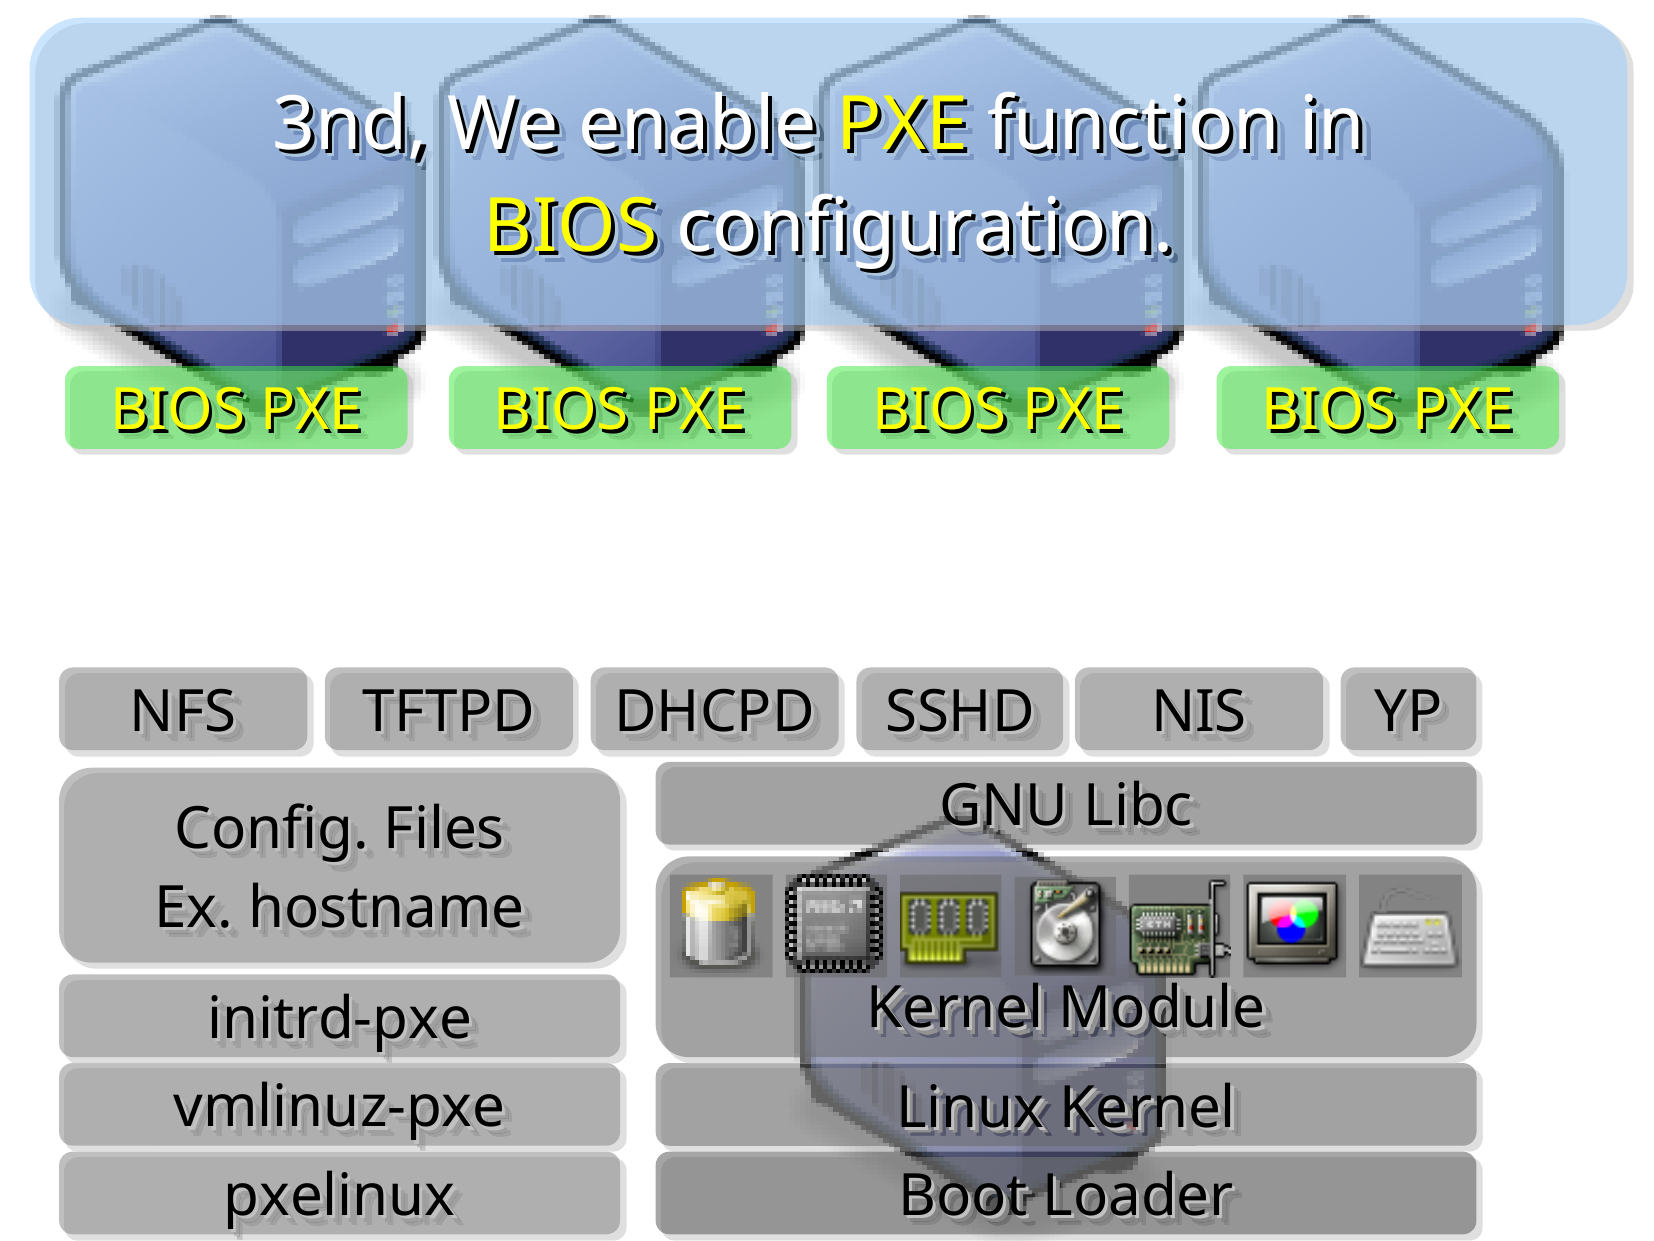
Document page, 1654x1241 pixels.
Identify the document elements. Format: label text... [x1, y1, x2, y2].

picture [1128, 874, 1231, 978]
picture [767, 845, 1211, 856]
text_box DHCPD [590, 667, 839, 751]
picture [669, 874, 773, 978]
picture [767, 1146, 1211, 1151]
text_box Kernel Module [655, 856, 1477, 1058]
text_box SSHD [856, 667, 1064, 751]
text_box 3nd, We enable PXE function in BIOS configuration. [29, 17, 1628, 325]
text_box GNU Libc [655, 761, 1477, 845]
text_box TFTPD [324, 667, 574, 751]
text_box BIOS PXE [65, 366, 408, 449]
text_box pxelinux [59, 1151, 621, 1235]
picture [767, 1235, 1211, 1241]
text_box Boot Loader [655, 1151, 1477, 1235]
picture [785, 874, 888, 978]
picture [1359, 874, 1462, 978]
picture [1014, 876, 1116, 976]
text_box Linux Kernel [655, 1063, 1477, 1146]
text_box BIOS PXE [448, 366, 792, 449]
picture [767, 1058, 1211, 1063]
text_box vmlinuz-pxe [59, 1062, 621, 1146]
text_box Config. Files Ex. hostname [59, 767, 621, 963]
text_box NFS [59, 667, 308, 751]
text_box NIS [1074, 667, 1324, 751]
text_box BIOS PXE [826, 366, 1170, 449]
text_box BIOS PXE [1216, 366, 1560, 449]
picture [1243, 874, 1347, 978]
text_box YP [1340, 667, 1477, 751]
picture [900, 874, 1002, 978]
text_box initrd-pxe [59, 974, 621, 1058]
picture [27, 2, 1609, 502]
